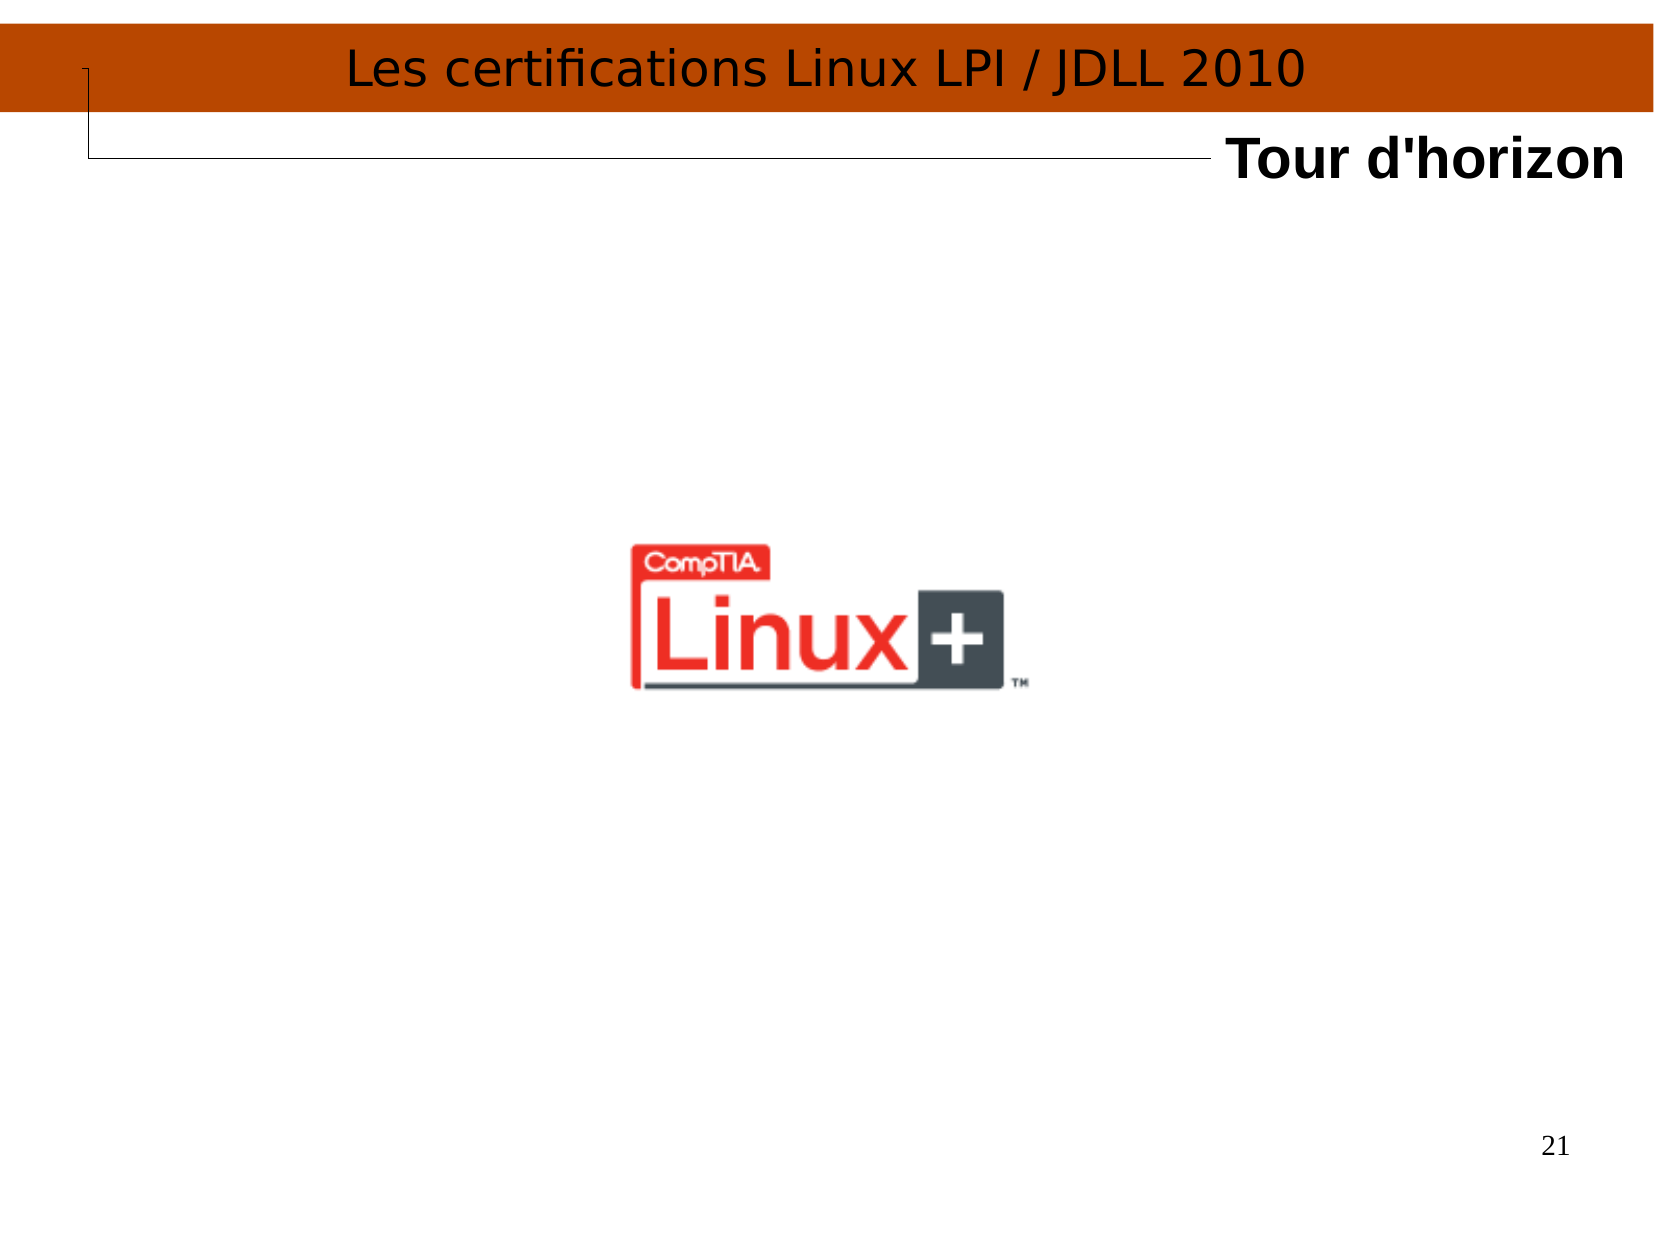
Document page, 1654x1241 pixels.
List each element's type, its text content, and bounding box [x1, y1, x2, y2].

text_box Tour d'horizon [1210, 118, 1654, 198]
picture [608, 509, 1046, 731]
title Les certifications Linux LPI / JDLL 2010 [82, 39, 1571, 99]
text_box [0, 23, 1654, 113]
